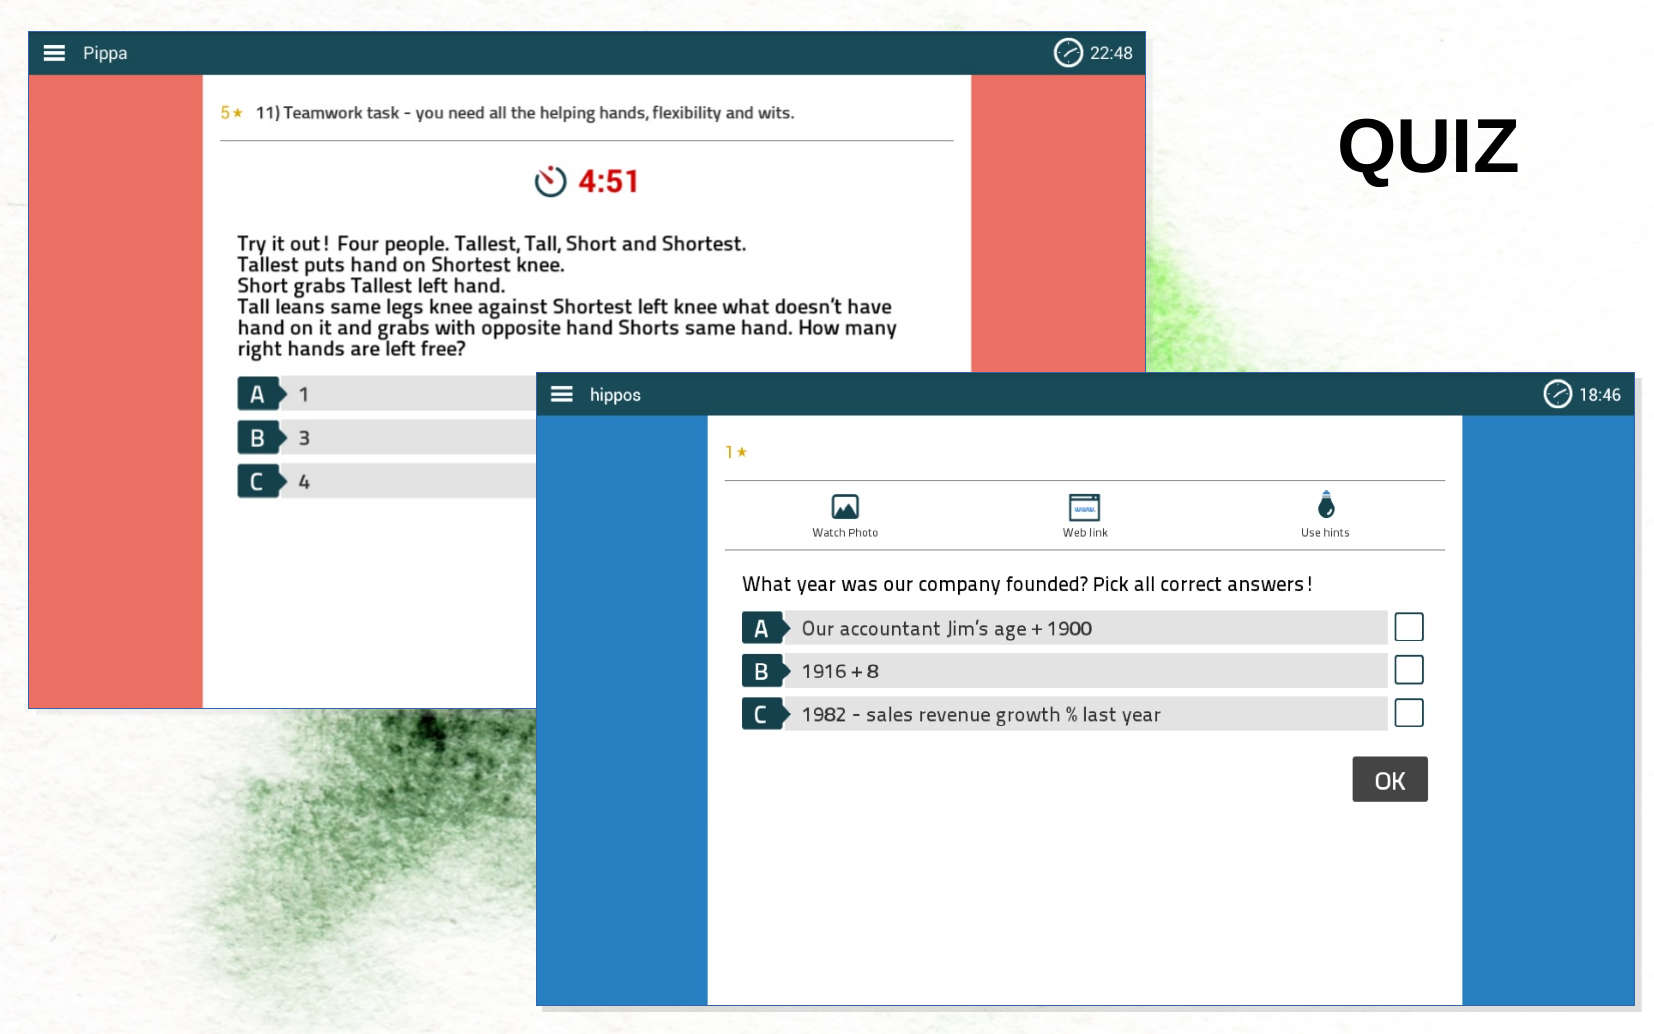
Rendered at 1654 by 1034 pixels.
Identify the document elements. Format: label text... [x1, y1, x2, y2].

title QUIZ [1214, 59, 1643, 233]
picture [0, 0, 1654, 1034]
